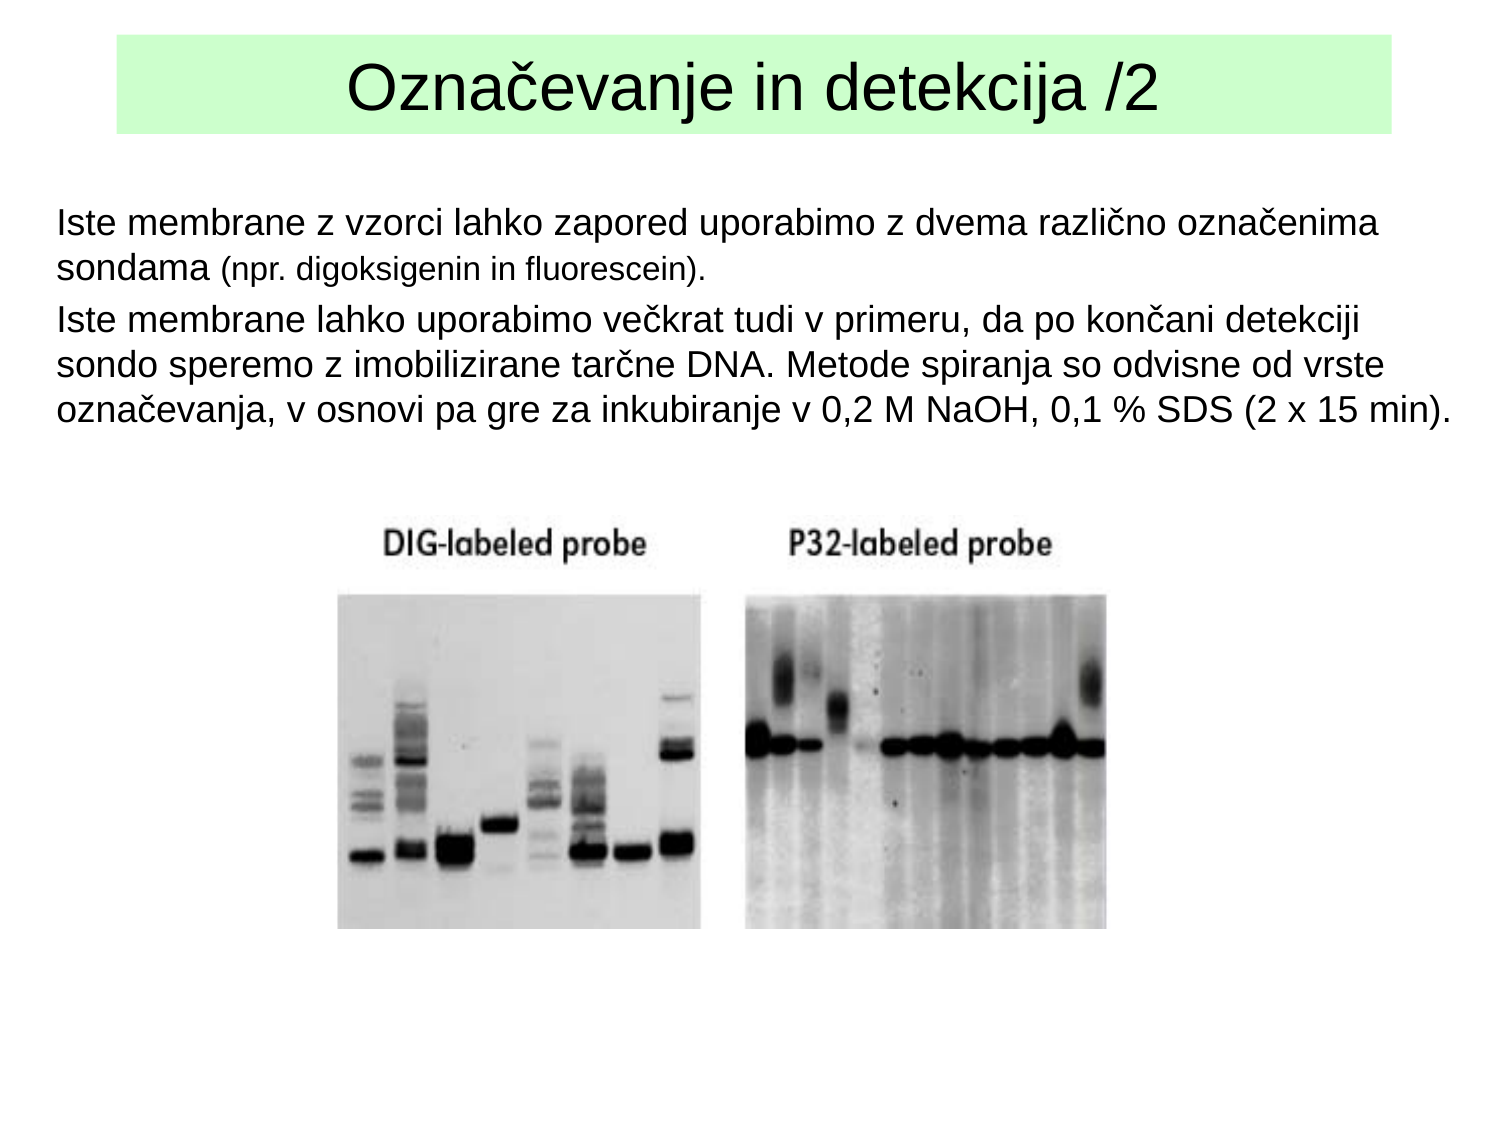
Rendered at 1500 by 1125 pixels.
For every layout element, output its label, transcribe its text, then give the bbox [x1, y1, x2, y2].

list Iste membrane z vzorci lahko zapored uporabimo z dvema različno označenima sondama (npr. digoksigenin in fluorescein). Iste membrane lahko uporabimo večkrat tudi v primeru, da po končani detekciji sondo speremo z imobilizirane tarčne DNA. Metode spiranja so odvisne od vrste označevanja, v osnovi pa gre za inkubiranje v 0,2 M NaOH, 0,1 % SDS (2 x 15 min). [41, 190, 1471, 1091]
title Označevanje in detekcija /2 [116, 34, 1392, 134]
picture [336, 515, 1117, 929]
